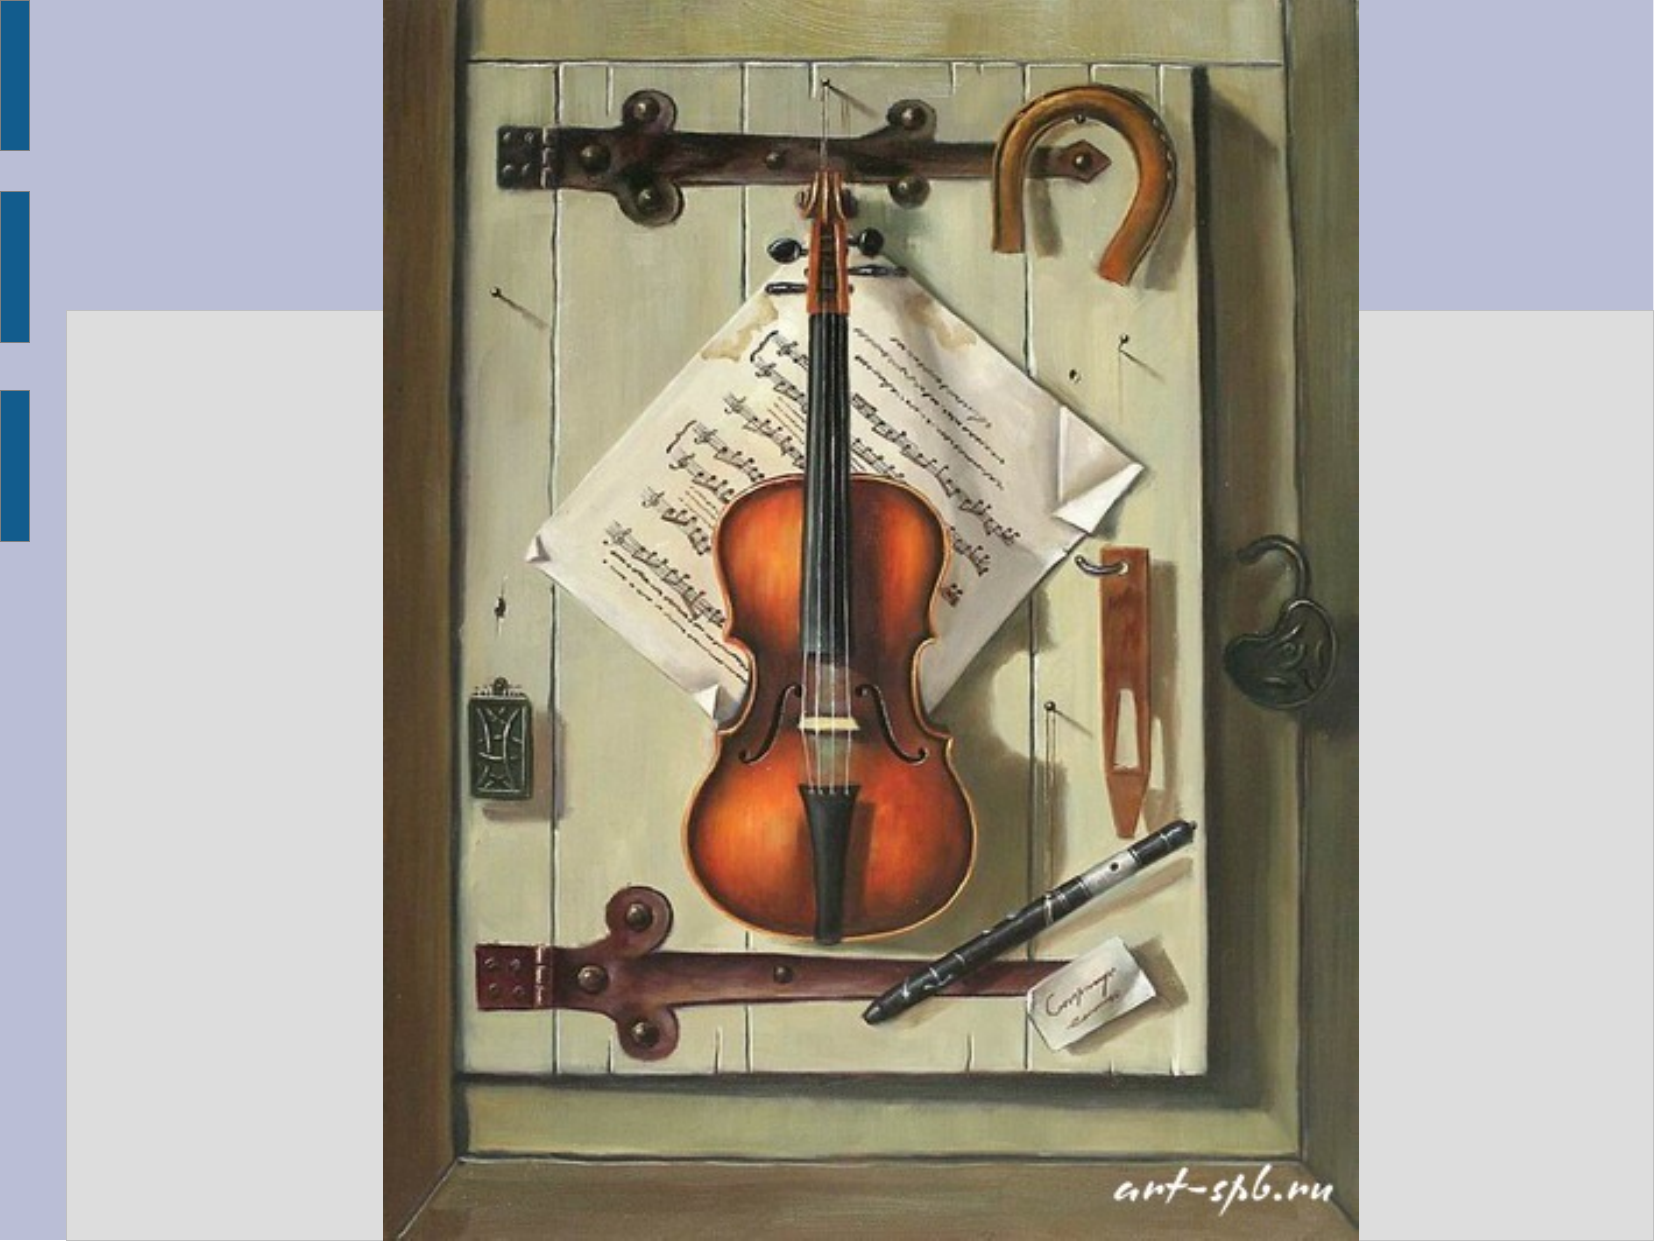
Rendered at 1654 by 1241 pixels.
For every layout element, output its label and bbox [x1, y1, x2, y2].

picture [383, 0, 1359, 1241]
